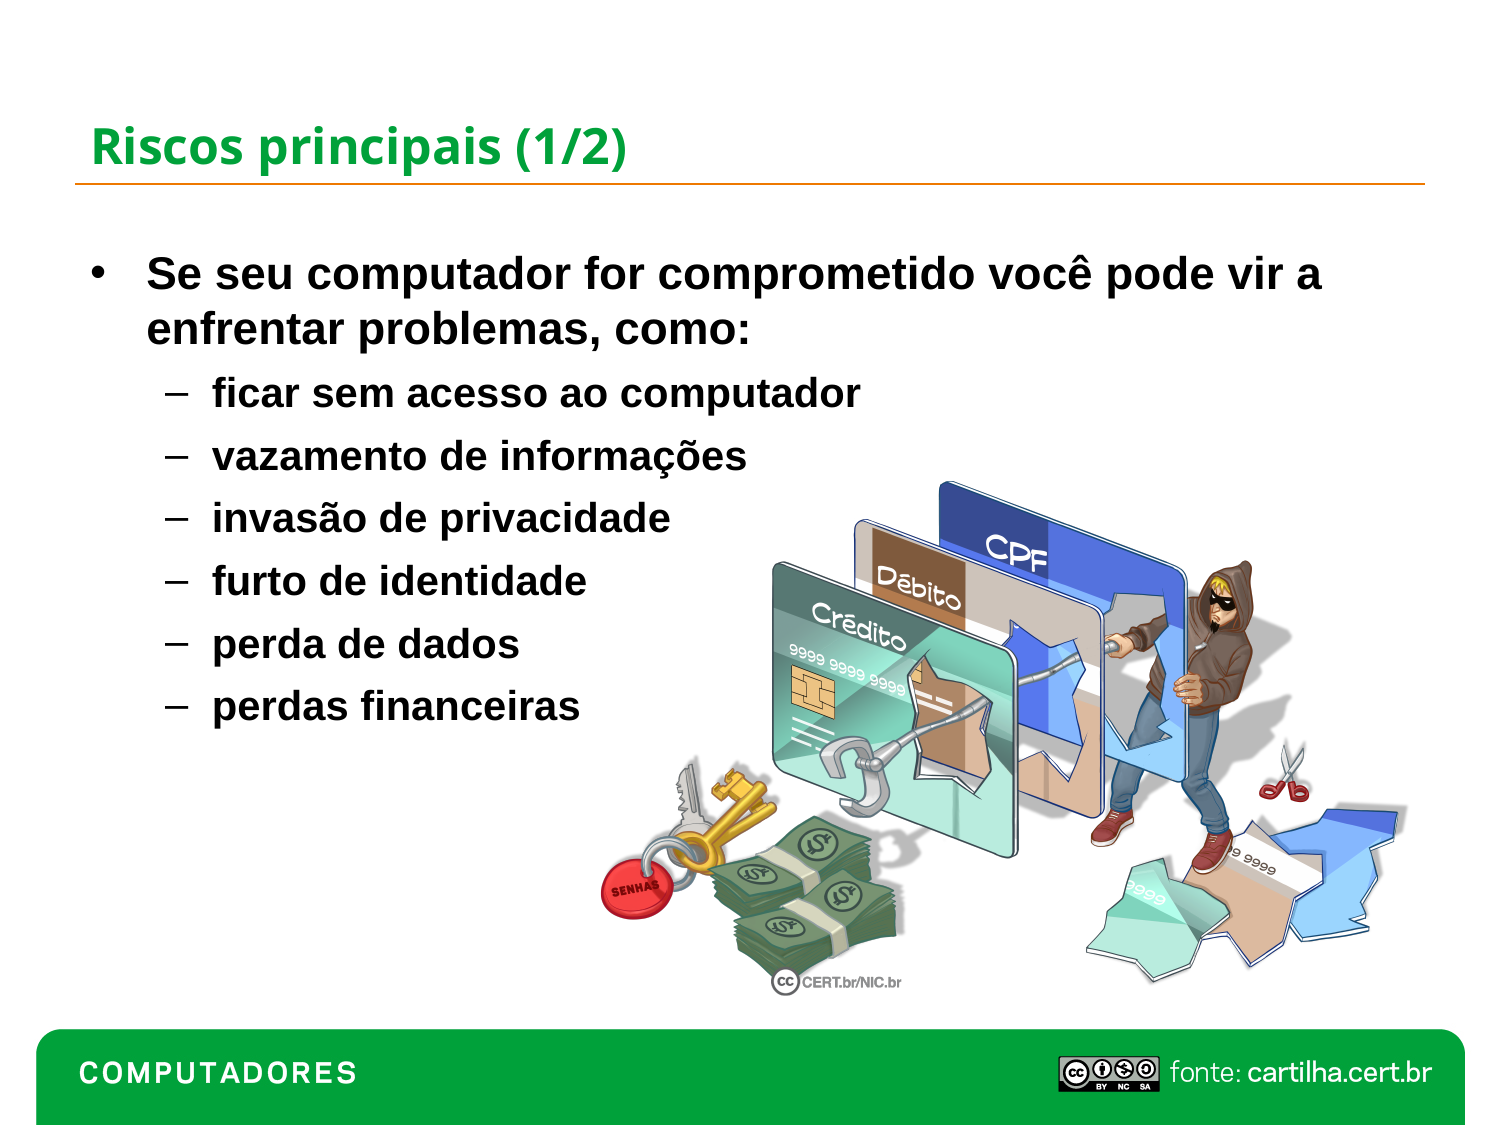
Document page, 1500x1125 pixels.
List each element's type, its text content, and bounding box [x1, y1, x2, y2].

title Riscos principais (1/2) [75, 54, 1425, 182]
picture [0, 0, 1500, 1125]
list Se seu computador for comprometido você pode vir a enfrentar problemas, como: ficar sem acesso ao computador vazamento de informações invasão de privacidade furto de identidade perda de dados perdas financeiras [75, 236, 1425, 979]
